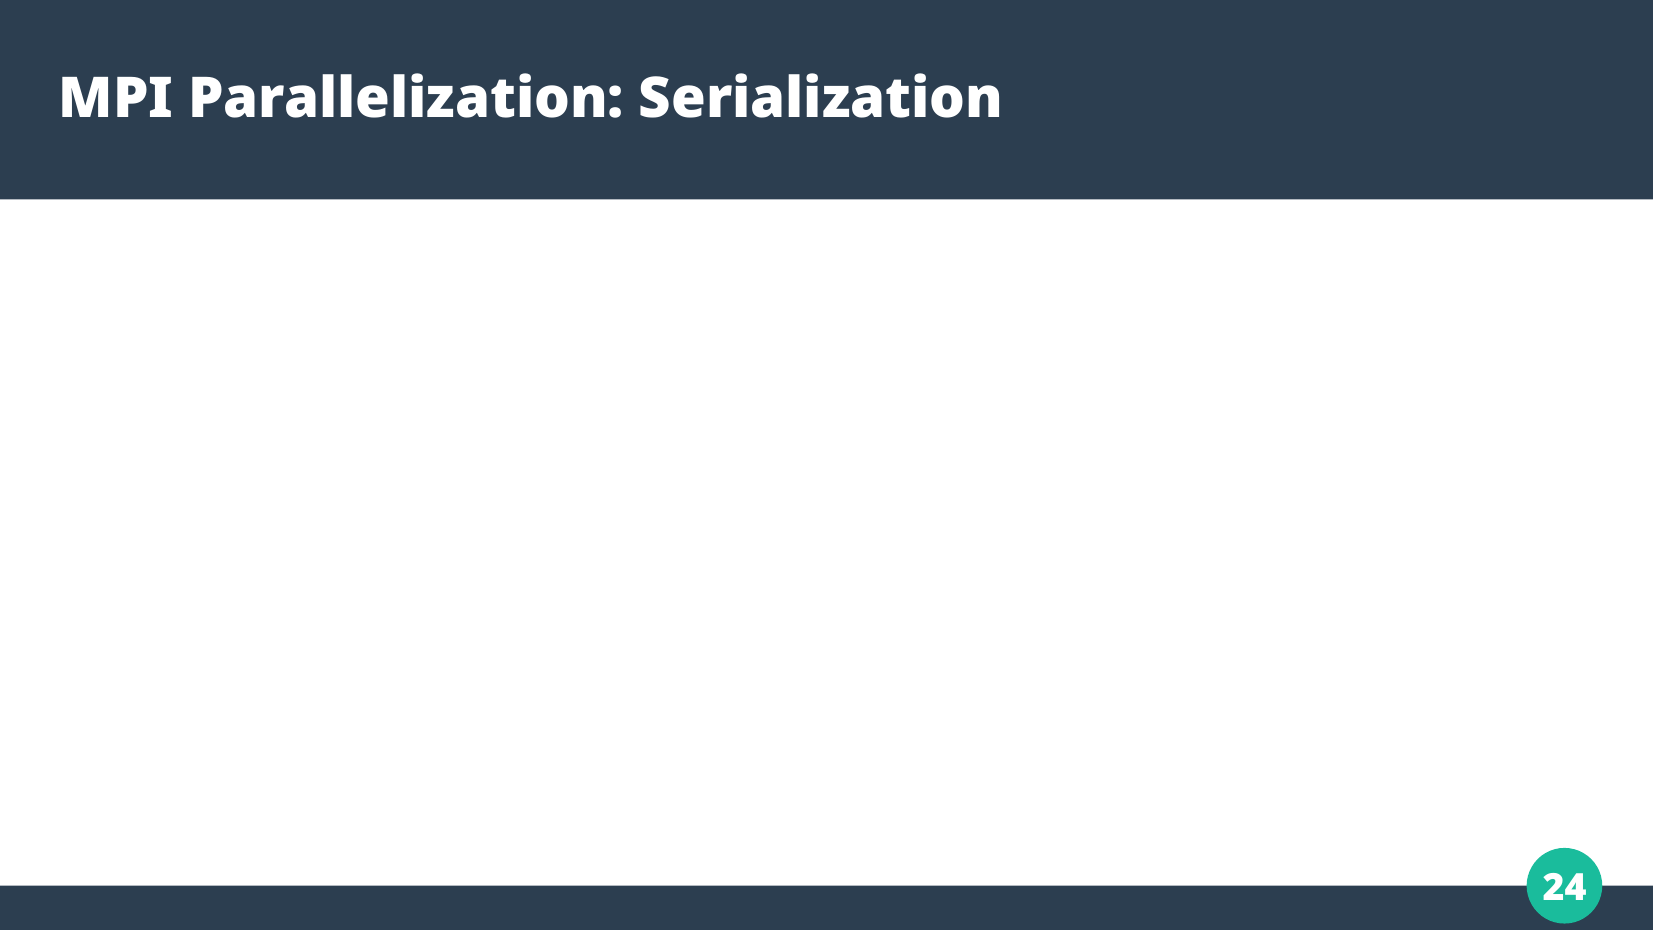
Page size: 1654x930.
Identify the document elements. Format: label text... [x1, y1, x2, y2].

title MPI Parallelization: Serialization [58, 36, 1594, 156]
